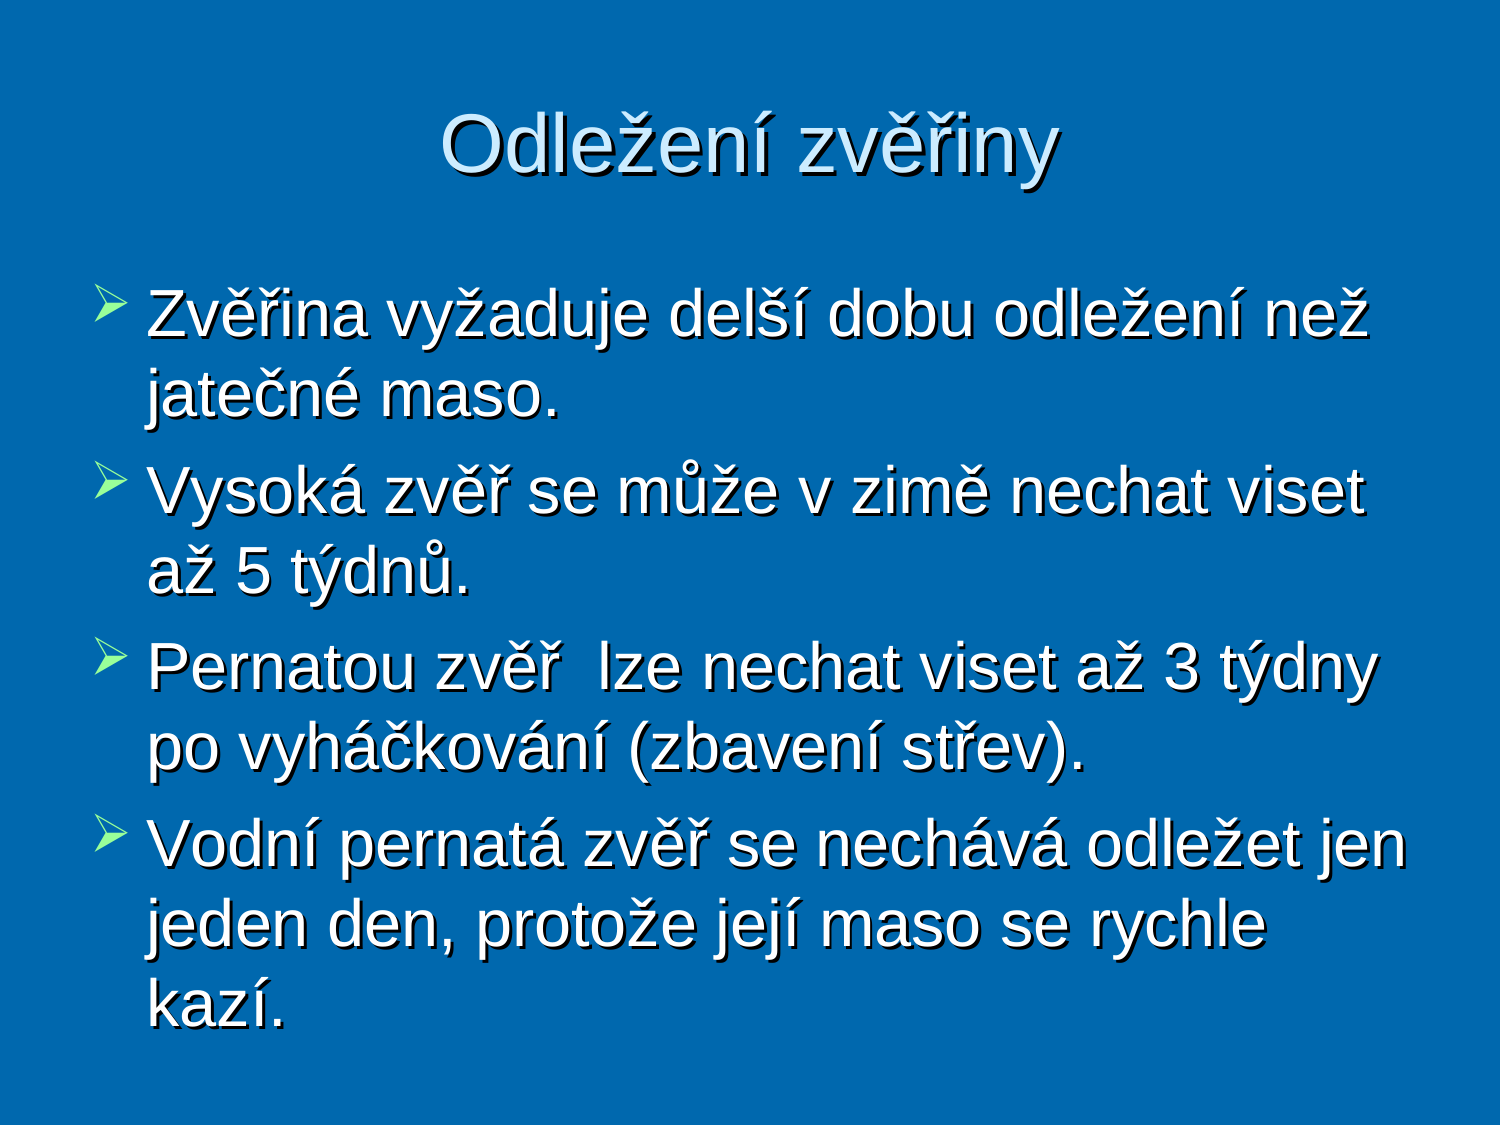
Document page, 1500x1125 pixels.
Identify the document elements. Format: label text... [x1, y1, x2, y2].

title Odležení zvěřiny [75, 45, 1426, 233]
list Zvěřina vyžaduje delší dobu odležení než jatečné maso. Vysoká zvěř se může v zimě nechat viset až 5 týdnů. Pernatou zvěř lze nechat viset až 3 týdny po vyháčkování (zbavení střev). Vodní pernatá zvěř se nechává odležet jen jeden den, protože její maso se rychle kazí. [75, 262, 1426, 1071]
